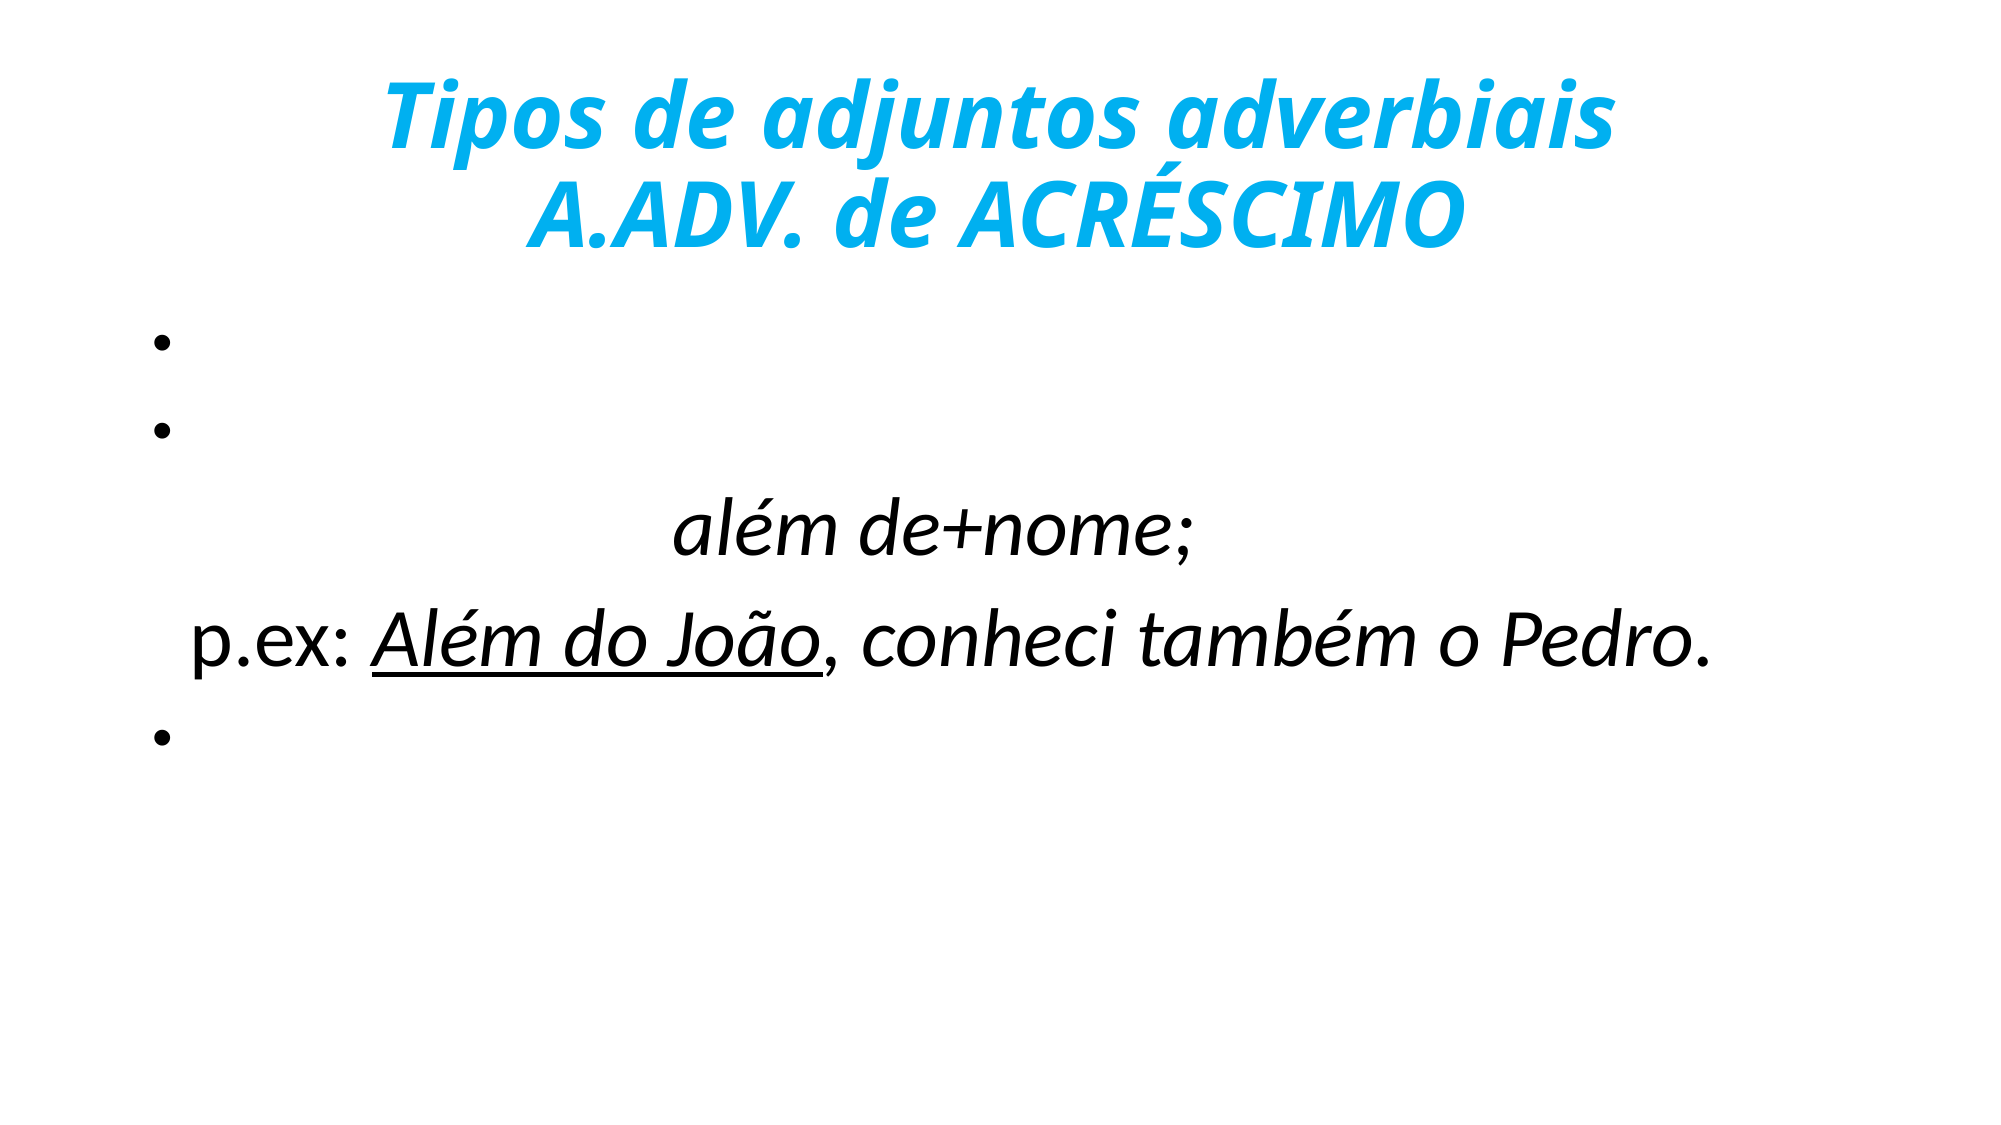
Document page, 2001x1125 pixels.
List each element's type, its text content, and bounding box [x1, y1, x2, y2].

list além de+nome; p.ex: Além do João, conheci também o Pedro. [137, 299, 1863, 1014]
title Tipos de adjuntos adverbiais A.ADV. de ACRÉSCIMO [137, 59, 1863, 278]
